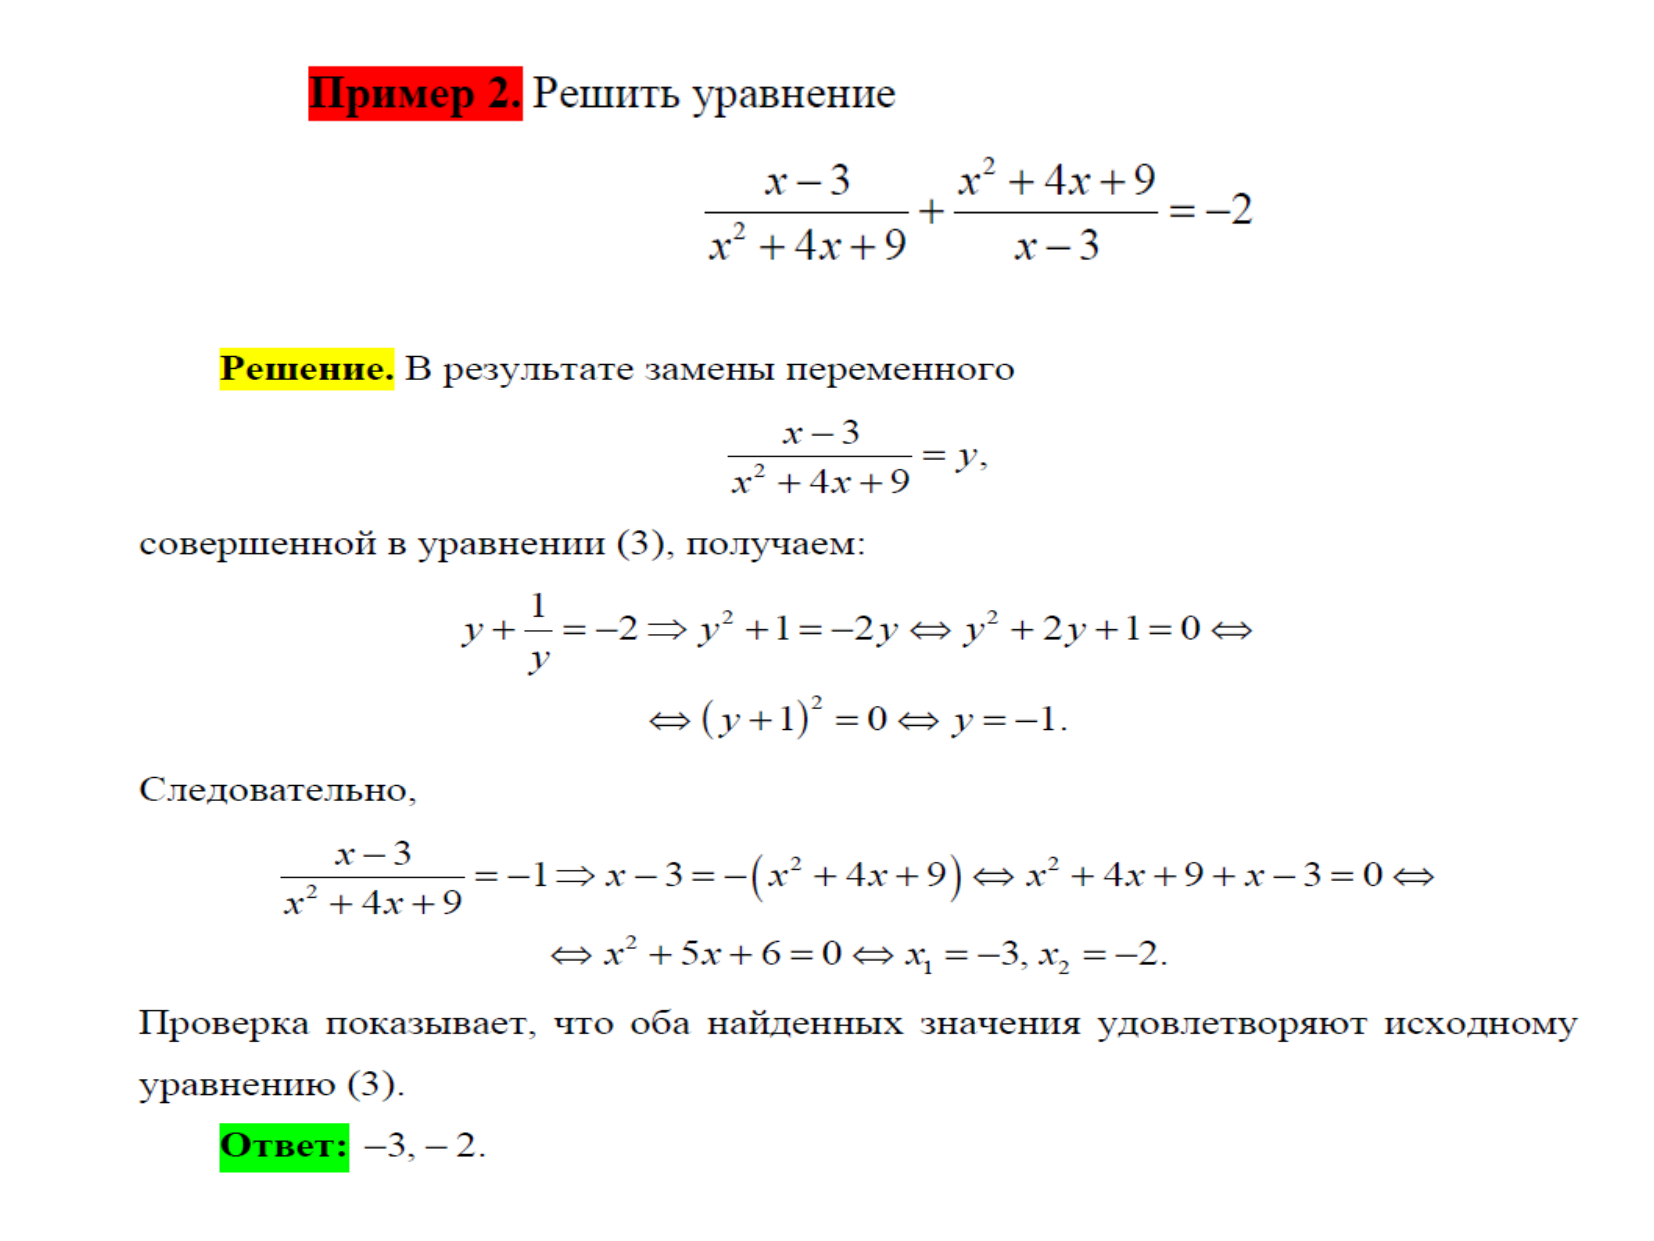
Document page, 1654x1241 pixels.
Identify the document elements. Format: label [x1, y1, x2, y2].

picture [29, 324, 1613, 1182]
picture [236, 58, 1316, 296]
